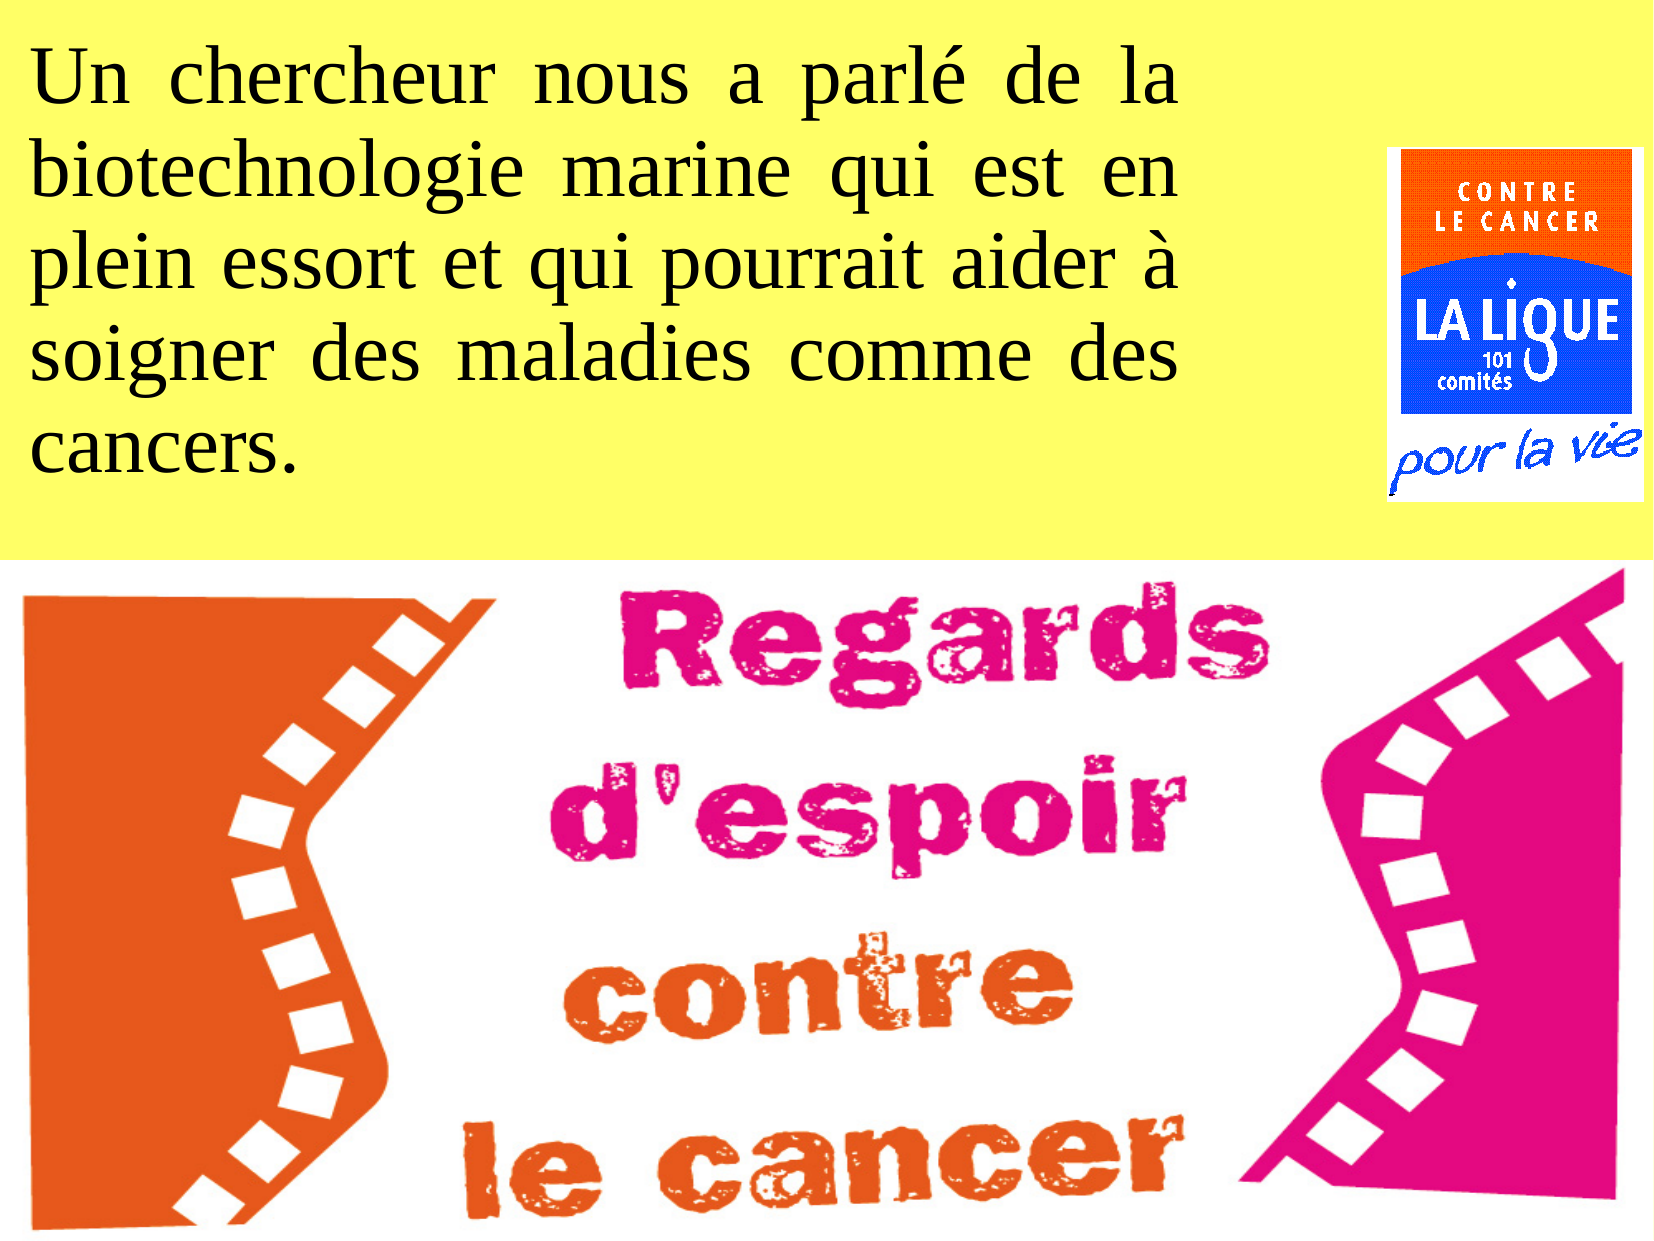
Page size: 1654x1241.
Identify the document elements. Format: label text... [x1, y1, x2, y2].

list Un chercheur nous a parlé de la biotechnologie marine qui est en plein essort et qui pourrait aider à soigner des maladies comme des cancers. [29, 29, 1182, 560]
picture [0, 560, 1654, 1241]
picture [1387, 147, 1644, 502]
